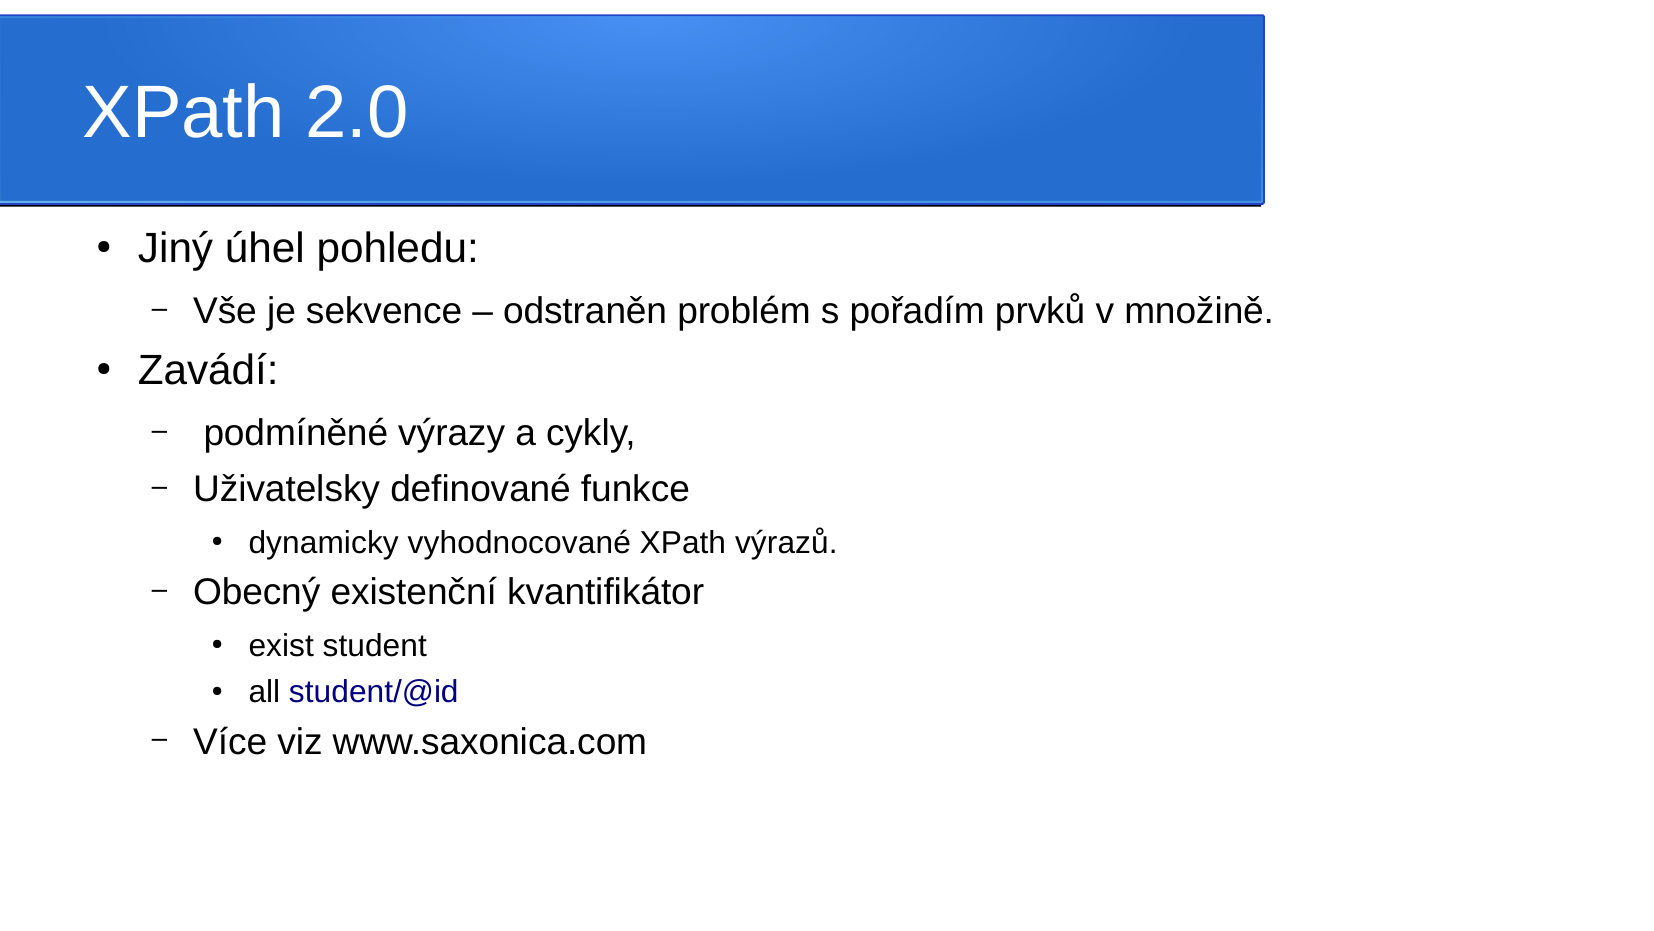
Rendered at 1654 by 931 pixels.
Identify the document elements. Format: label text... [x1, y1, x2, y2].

title XPath 2.0 [82, 35, 1235, 189]
list Jiný úhel pohledu: Vše je sekvence – odstraněn problém s pořadím prvků v množině. Zavádí: podmíněné výrazy a cykly, Uživatelsky definované funkce dynamicky vyhodnocované XPath výrazů. Obecný existenční kvantifikátor exist student all student/@id Více viz www.saxonica.com [82, 224, 1571, 764]
